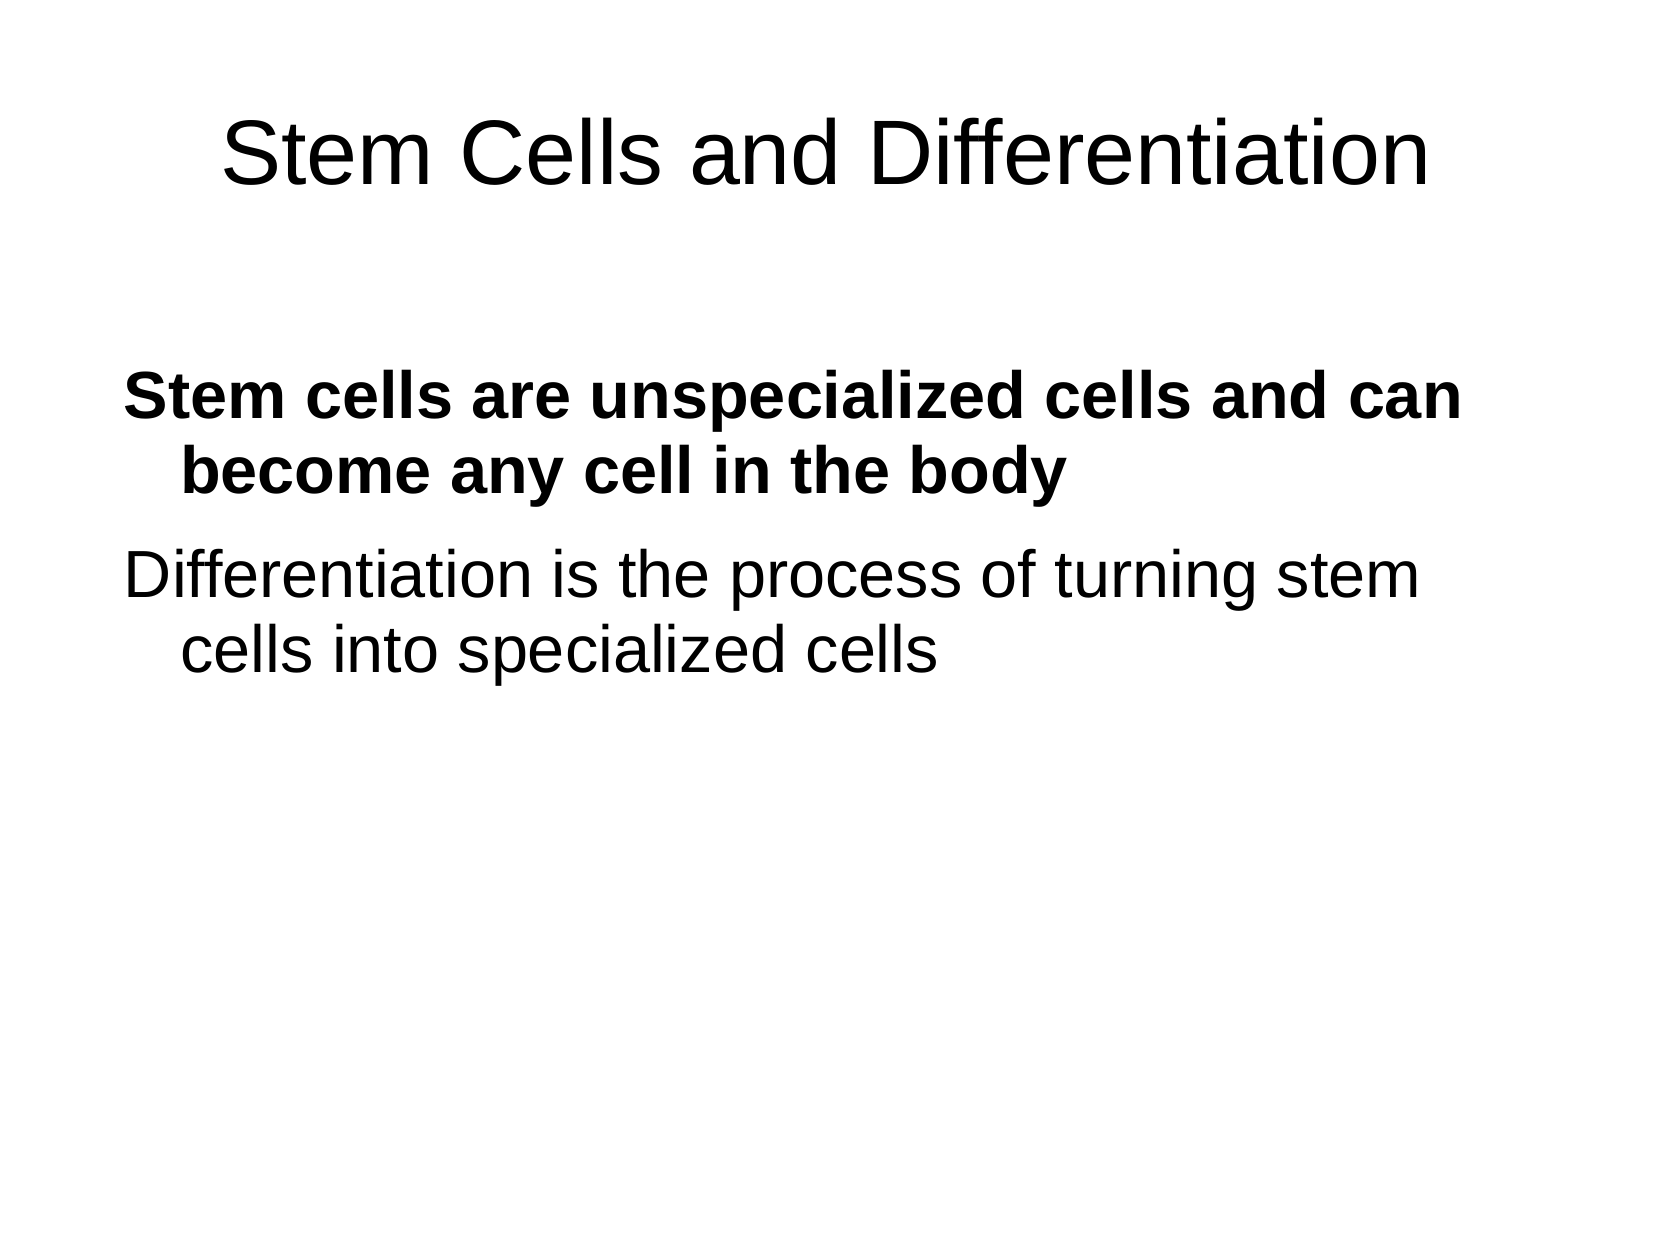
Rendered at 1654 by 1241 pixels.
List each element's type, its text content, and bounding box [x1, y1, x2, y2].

list Stem cells are unspecialized cells and can become any cell in the body Differentiation is the process of turning stem cells into specialized cells [124, 358, 1530, 1088]
title Stem Cells and Differentiation [82, 49, 1571, 257]
